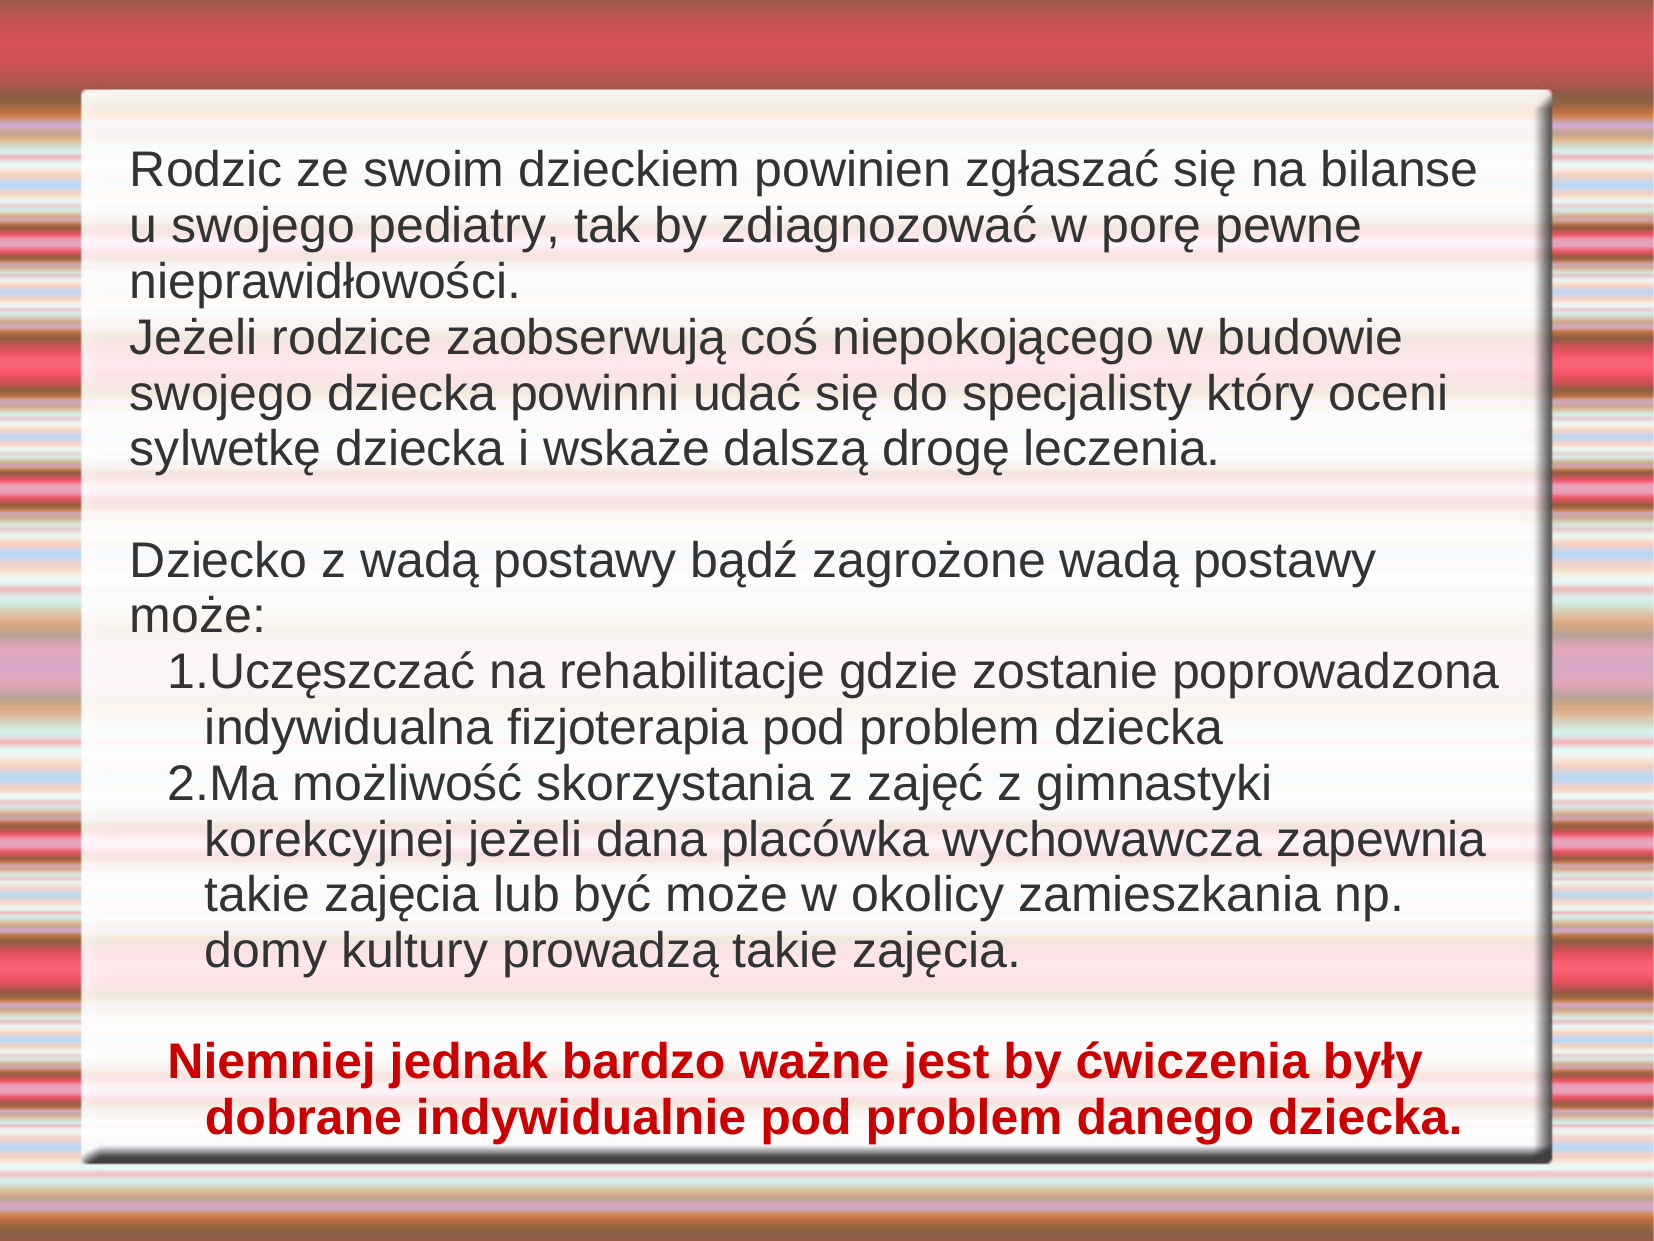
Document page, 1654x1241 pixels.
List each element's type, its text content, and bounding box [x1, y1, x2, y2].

list Rodzic ze swoim dzieckiem powinien zgłaszać się na bilanse u swojego pediatry, tak by zdiagnozować w porę pewne nieprawidłowości. Jeżeli rodzice zaobserwują coś niepokojącego w budowie swojego dziecka powinni udać się do specjalisty który oceni sylwetkę dziecka i wskaże dalszą drogę leczenia. Dziecko z wadą postawy bądź zagrożone wadą postawy może: 1.Uczęszczać na rehabilitacje gdzie zostanie poprowadzona indywidualna fizjoterapia pod problem dziecka 2.Ma możliwość skorzystania z zajęć z gimnastyki korekcyjnej jeżeli dana placówka wychowawcza zapewnia takie zajęcia lub być może w okolicy zamieszkania np. domy kultury prowadzą takie zajęcia. Niemniej jednak bardzo ważne jest by ćwiczenia były dobrane indywidualnie pod problem danego dziecka. [129, 141, 1511, 1205]
picture [0, 0, 1654, 1241]
